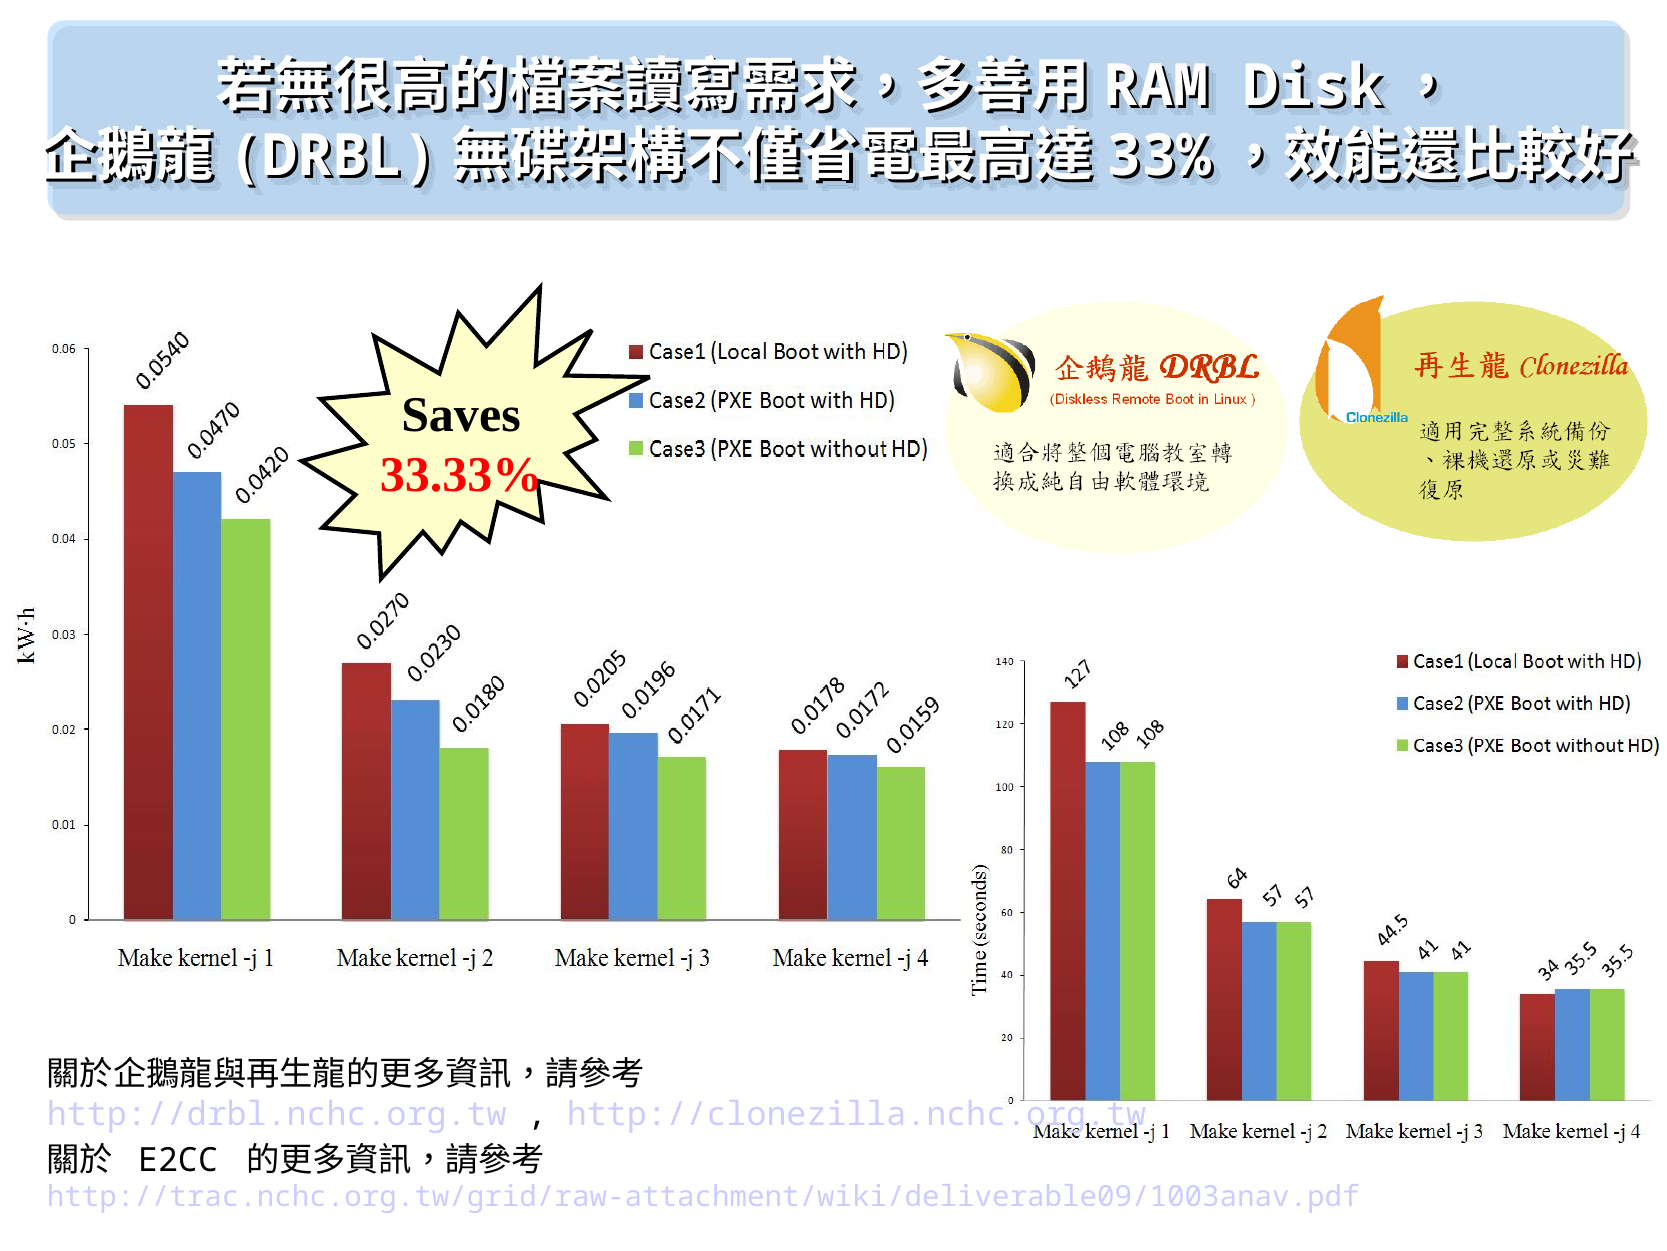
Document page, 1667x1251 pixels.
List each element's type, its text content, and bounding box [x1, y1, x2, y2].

text_box [374, 287, 650, 499]
text_box Saves 33.33% [365, 373, 558, 509]
text_box [301, 394, 497, 579]
picture [5, 265, 1666, 1153]
text_box [513, 509, 543, 522]
text_box 若無很高的檔案讀寫需求，多善用RAM Disk， 企鵝龍(DRBL)無碟架構不僅省電最高達33%，效能還比較好 [47, 20, 1625, 215]
text_box 關於企鵝龍與再生龍的更多資訊，請參考 http://drbl.nchc.org.tw , http://clonezilla.nchc.org.tw 關於 E2CC 的更多資訊，請參考 http://trac.nchc.org.tw/grid/raw-attachment/wiki/deliverable09/1003anav.pdf [26, 1039, 1548, 1221]
